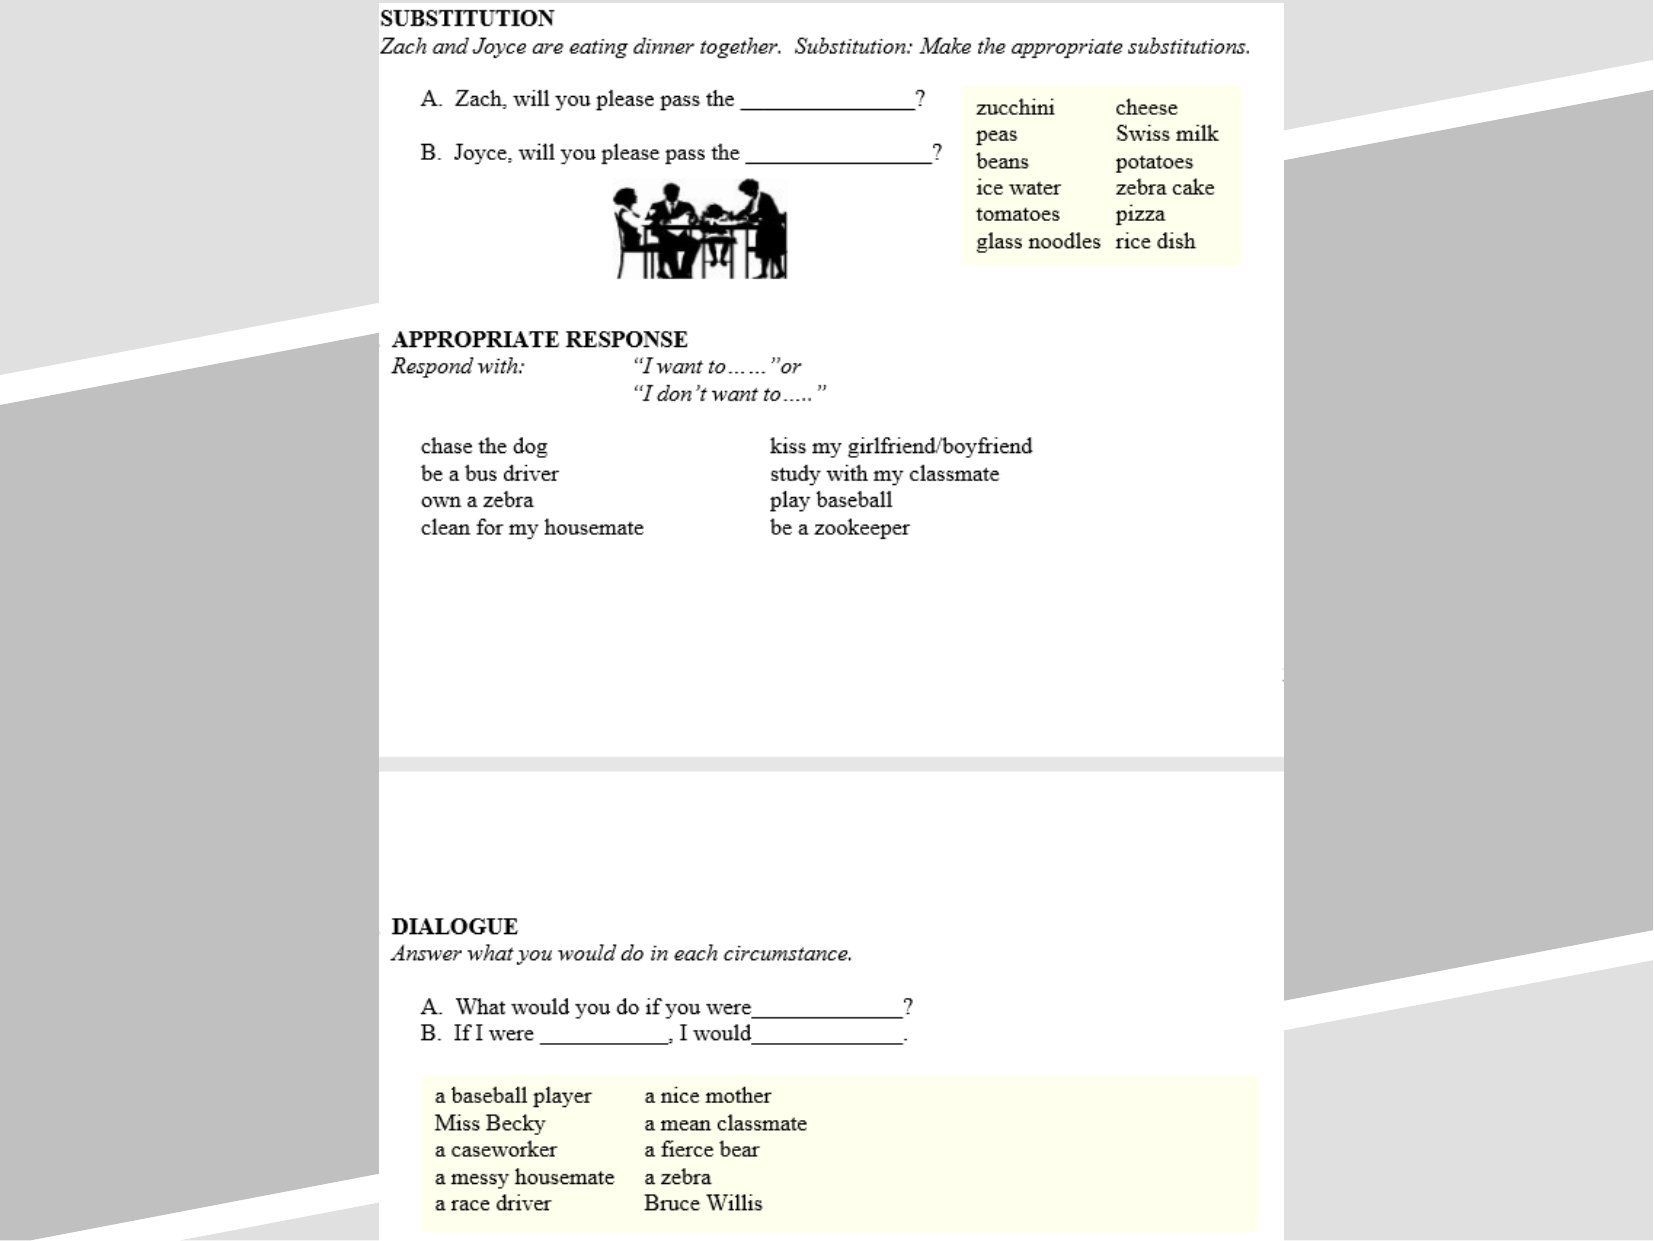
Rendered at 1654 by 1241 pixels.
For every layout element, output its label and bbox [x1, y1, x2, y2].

picture [379, 3, 1284, 1241]
text_box [1284, 1004, 1624, 1161]
